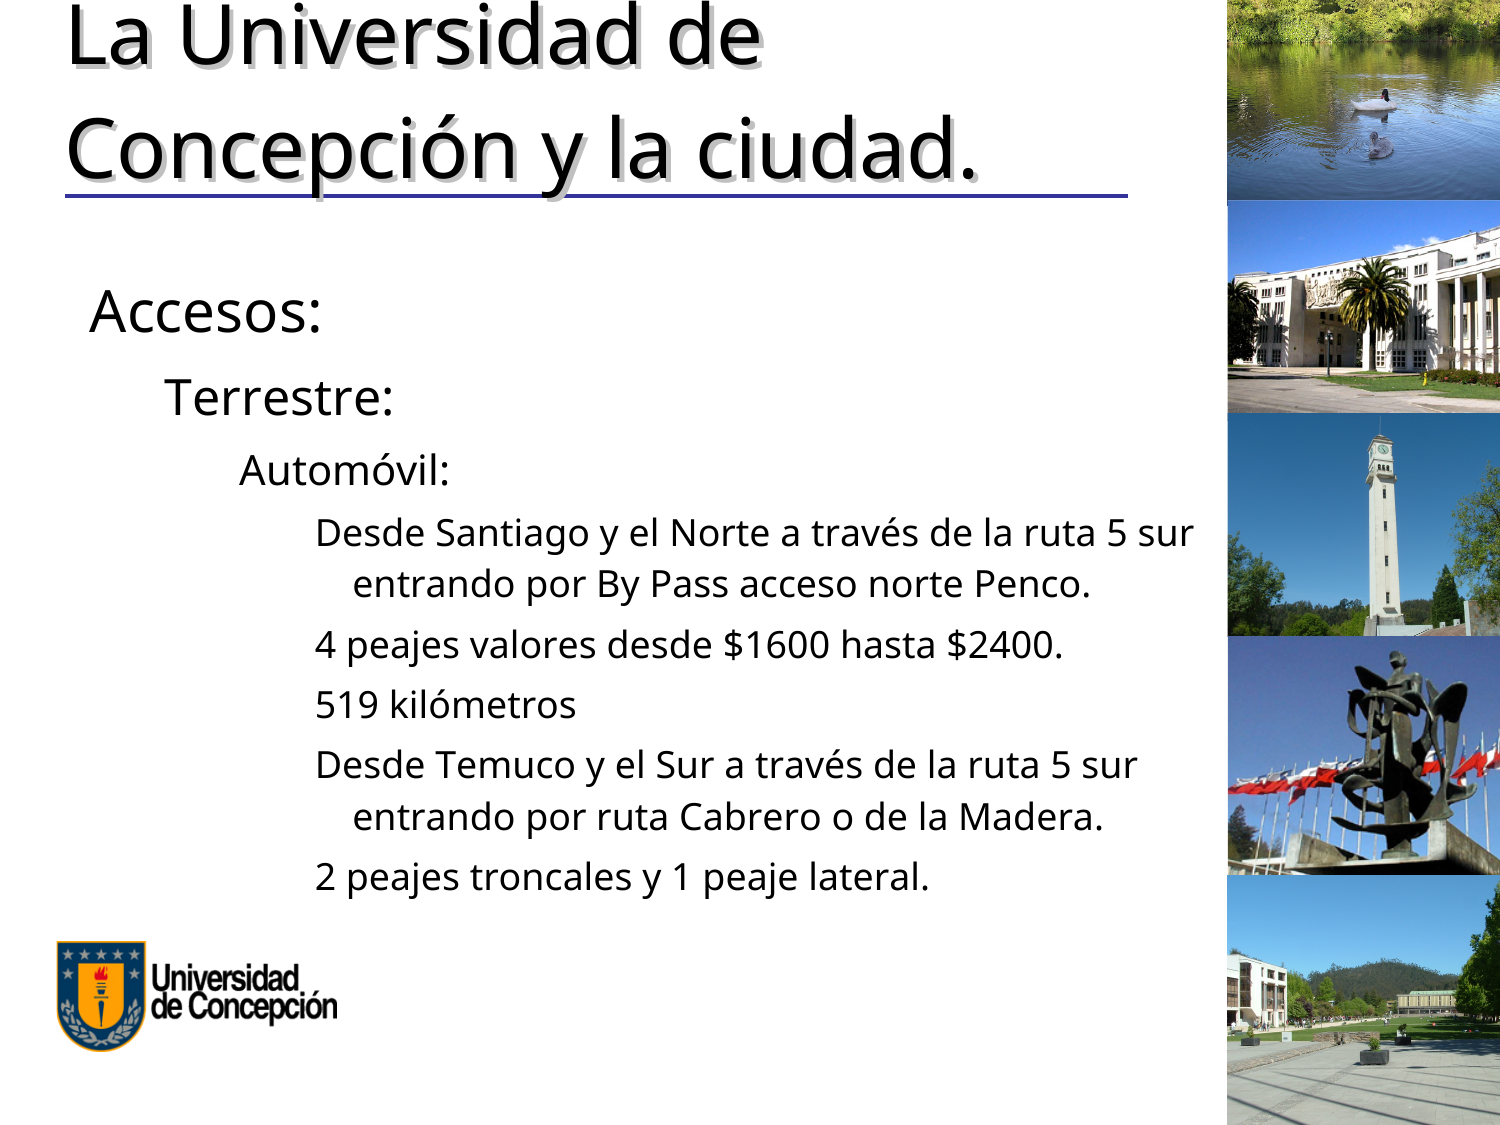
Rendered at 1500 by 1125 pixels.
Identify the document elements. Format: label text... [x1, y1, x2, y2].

title La Universidad de Concepción y la ciudad. [49, 0, 1223, 198]
picture [56, 941, 337, 1052]
picture [1227, 0, 1500, 1125]
list Accesos: Terrestre: Automóvil: Desde Santiago y el Norte a través de la ruta 5 sur entrando por By Pass acceso norte Penco. 4 peajes valores desde $1600 hasta $2400. 519 kilómetros Desde Temuco y el Sur a través de la ruta 5 sur entrando por ruta Cabrero o de la Madera. 2 peajes troncales y 1 peaje lateral. [74, 262, 1223, 1006]
